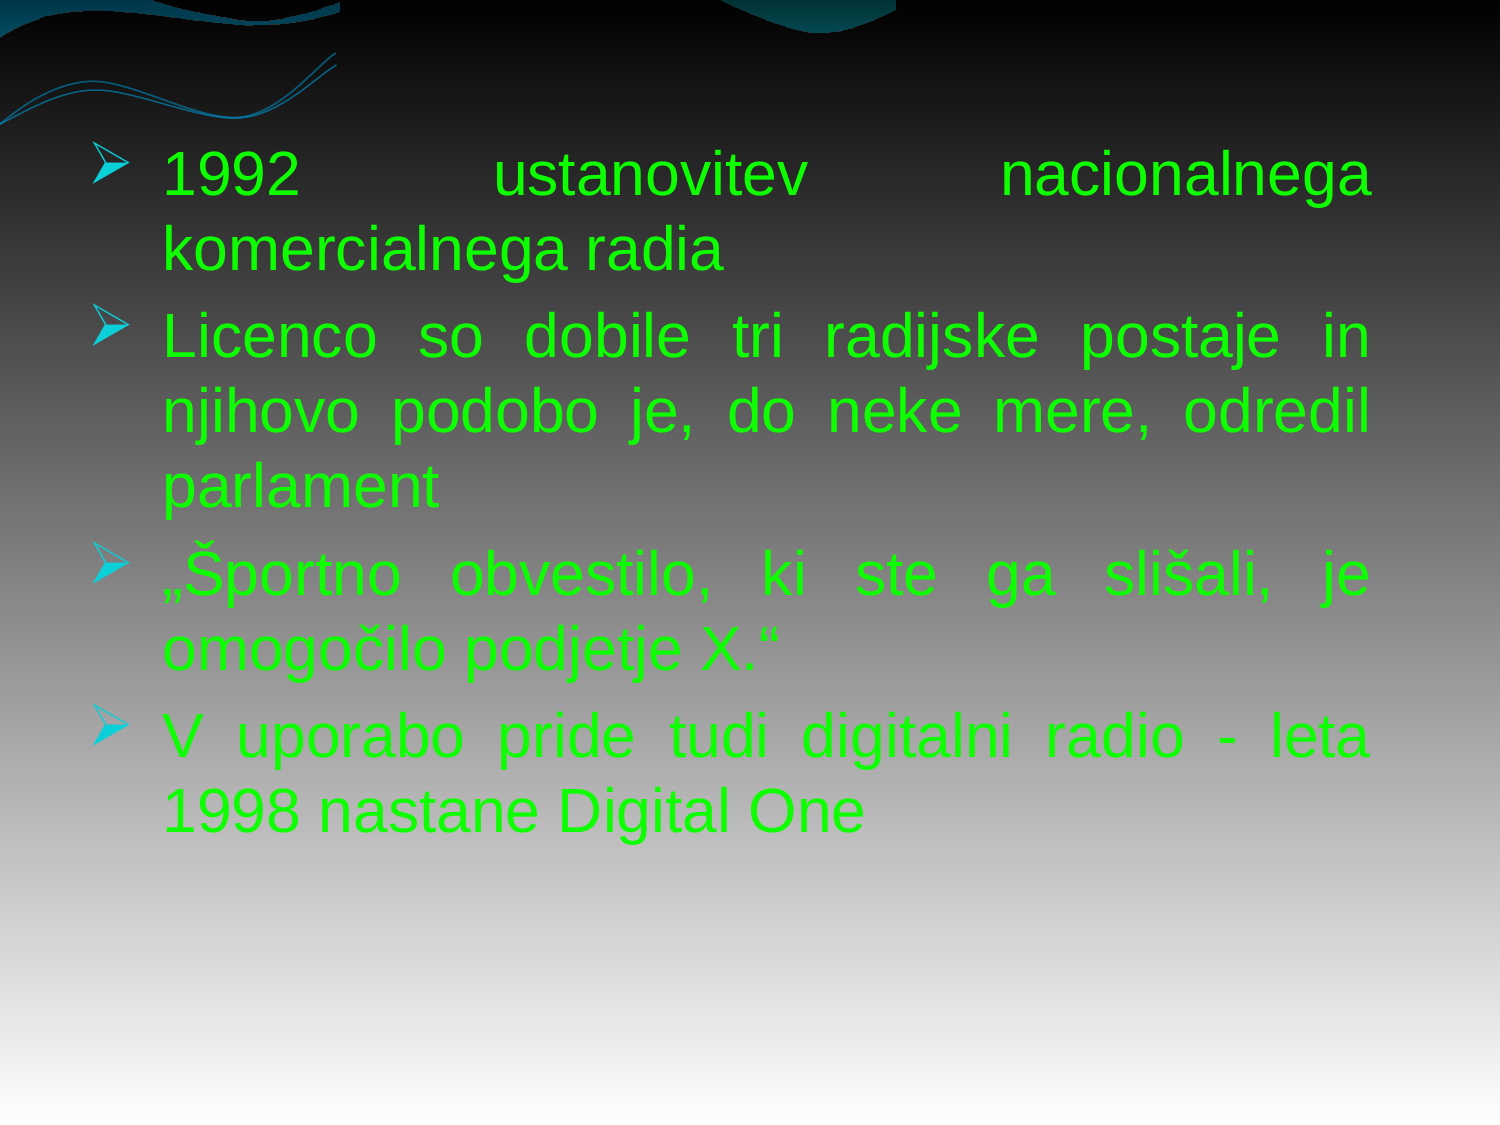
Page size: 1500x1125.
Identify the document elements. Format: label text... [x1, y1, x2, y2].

subtitle 1992 ustanovitev nacionalnega komercialnega radia Licenco so dobile tri radijske postaje in njihovo podobo je, do neke mere, odredil parlament „Športno obvestilo, ki ste ga slišali, je omogočilo podjetje X.“ V uporabo pride tudi digitalni radio - leta 1998 nastane Digital One [87, 125, 1376, 1059]
